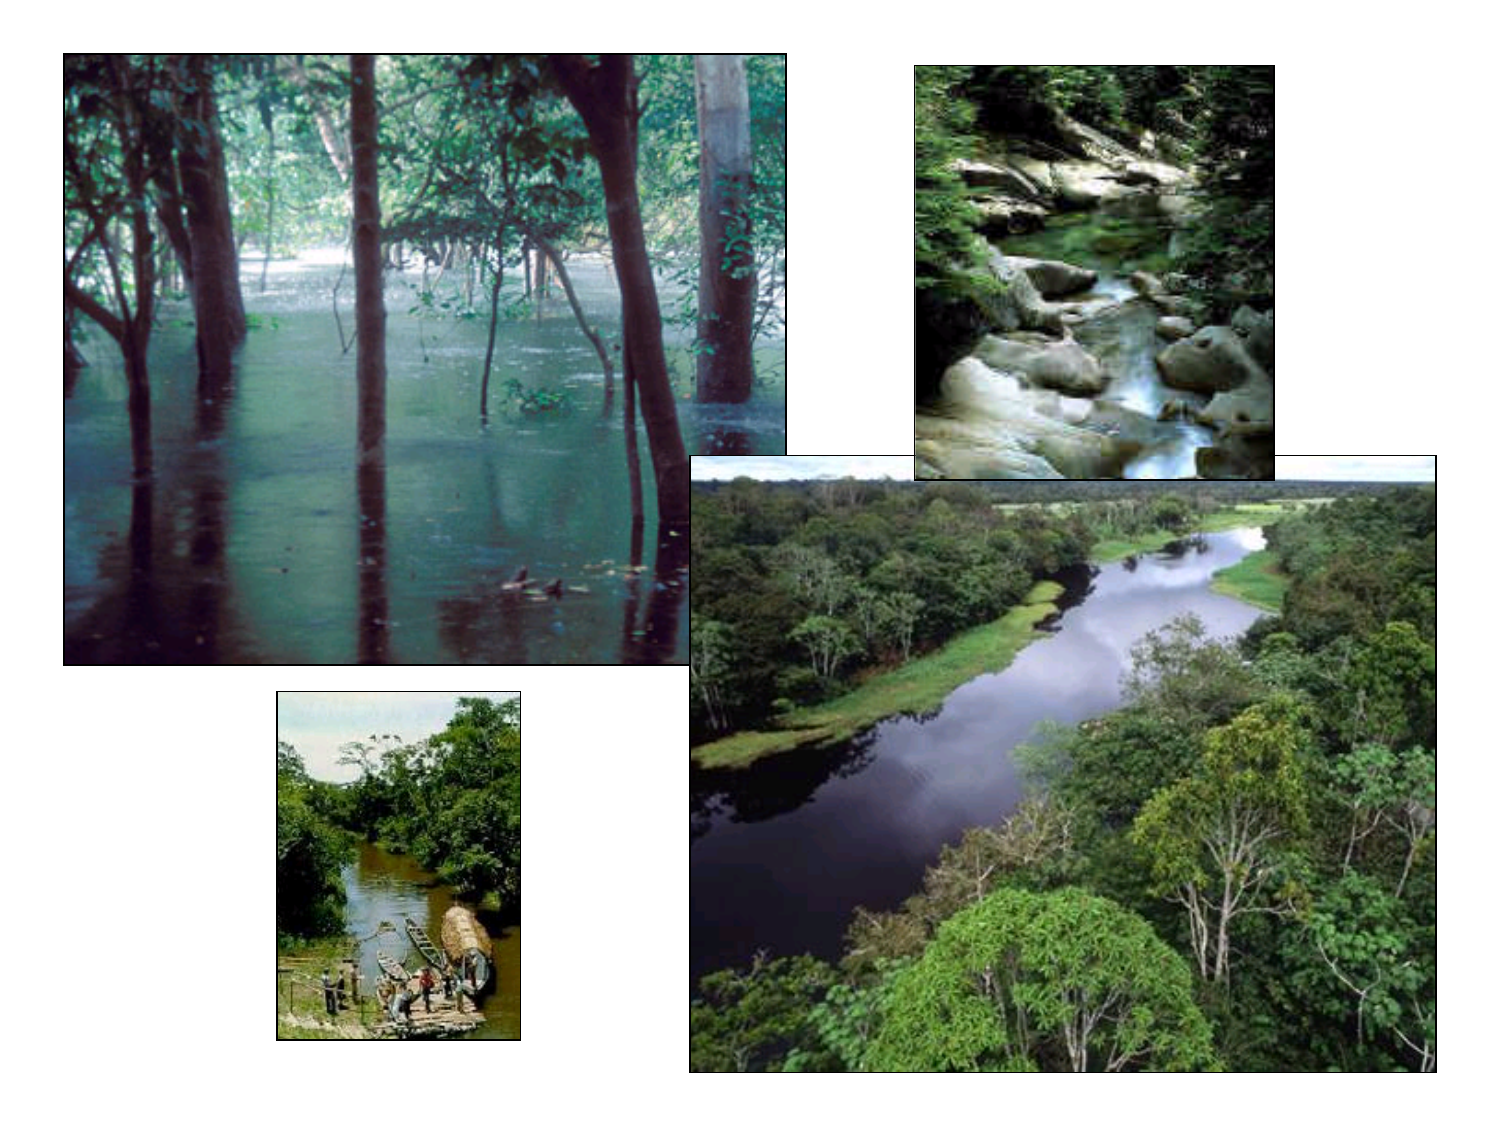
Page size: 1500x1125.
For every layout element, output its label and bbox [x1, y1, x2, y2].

picture [690, 456, 1436, 1072]
picture [64, 54, 786, 665]
picture [915, 66, 1274, 480]
picture [277, 692, 520, 1040]
